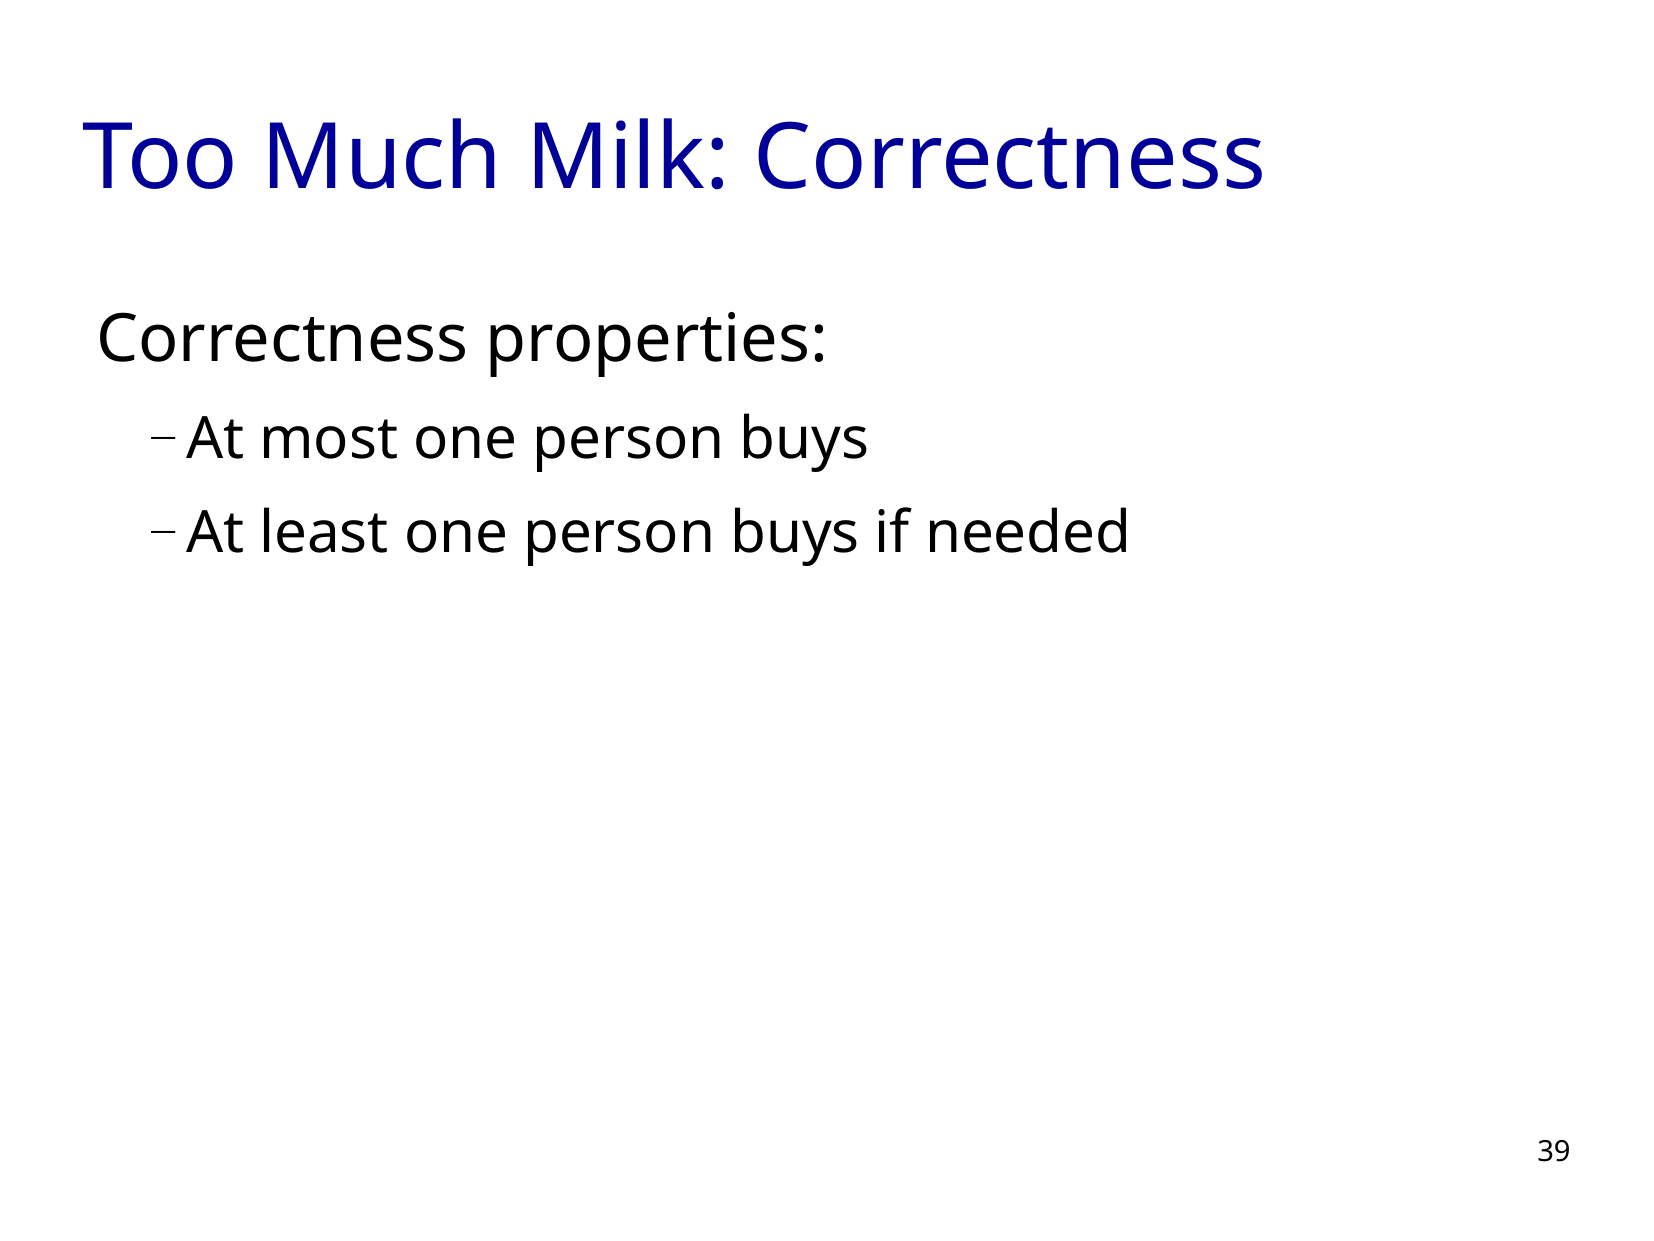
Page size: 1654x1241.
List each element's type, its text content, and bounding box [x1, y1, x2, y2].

title Too Much Milk: Correctness [82, 49, 1571, 257]
list Correctness properties: At most one person buys At least one person buys if needed [60, 290, 1571, 1096]
